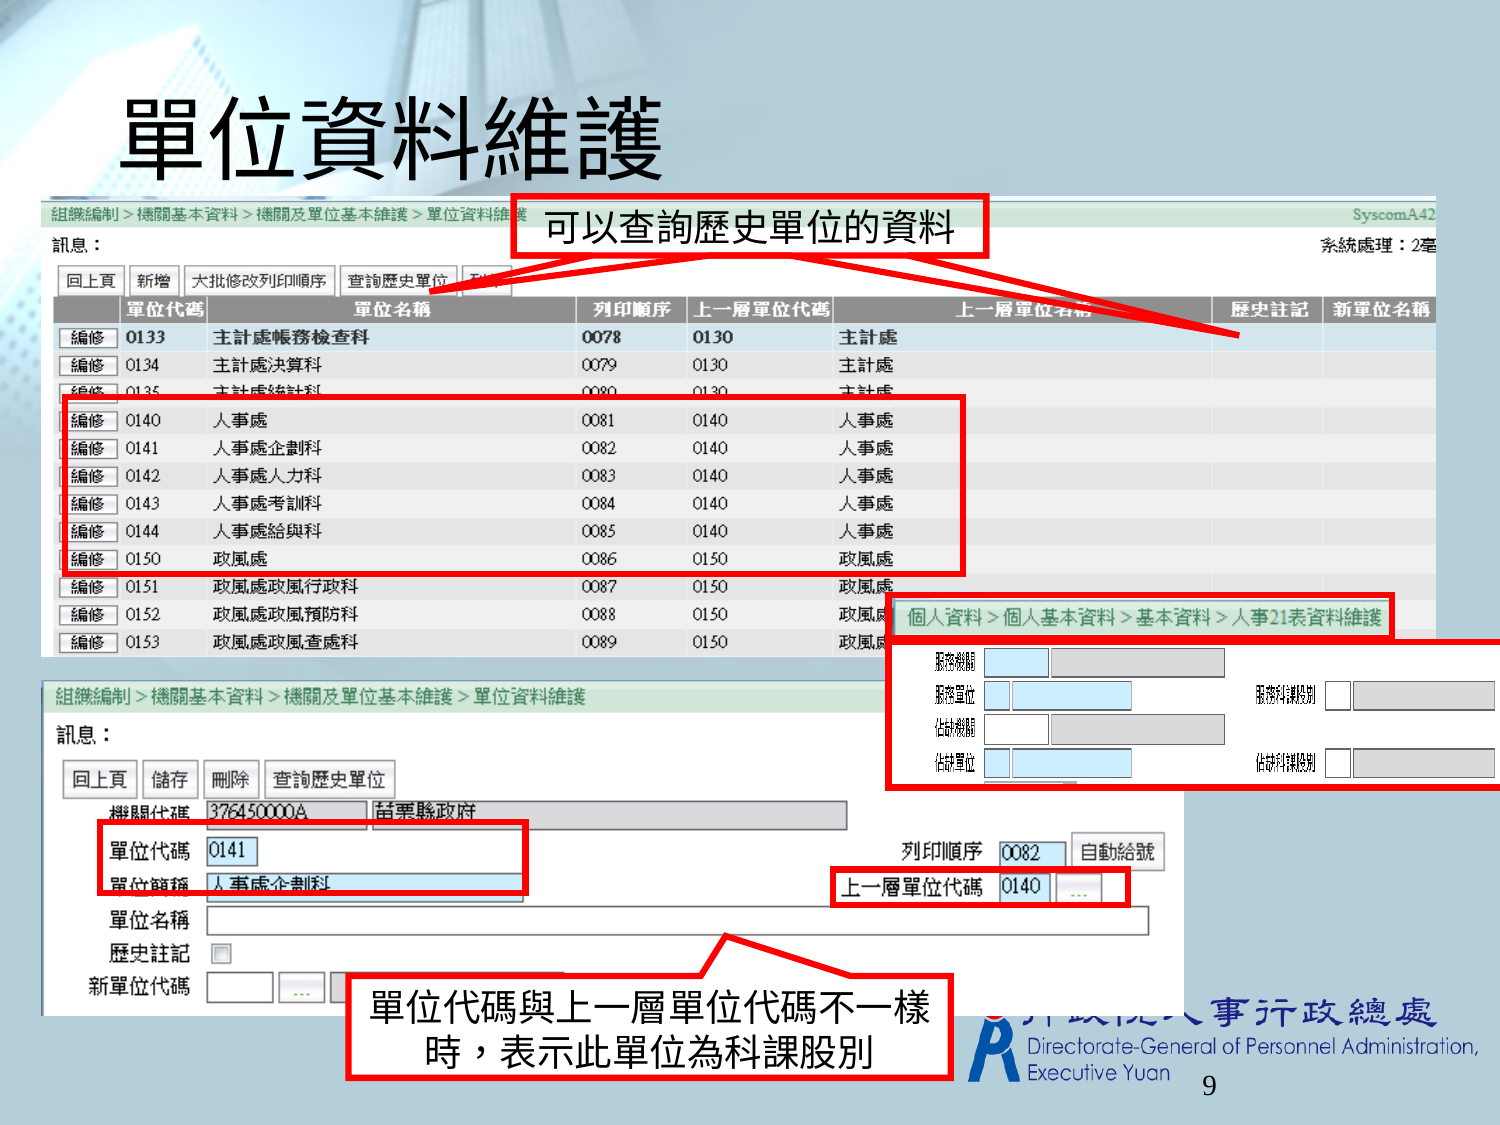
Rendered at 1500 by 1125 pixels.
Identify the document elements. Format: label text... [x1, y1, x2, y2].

text_box 單位代碼與上一層單位代碼不一樣時，表示此單位為科課股別 [348, 935, 951, 1078]
picture [891, 597, 1389, 636]
picture [41, 680, 1184, 1016]
title 單位資料維護 [100, 42, 1376, 231]
picture [817, 256, 1107, 308]
picture [41, 196, 1436, 658]
text_box 可以查詢歷史單位的資料 [429, 259, 683, 292]
text_box 可以查詢歷史單位的資料 [517, 200, 983, 256]
text_box [1187, 1058, 1500, 1124]
picture [891, 645, 1500, 785]
